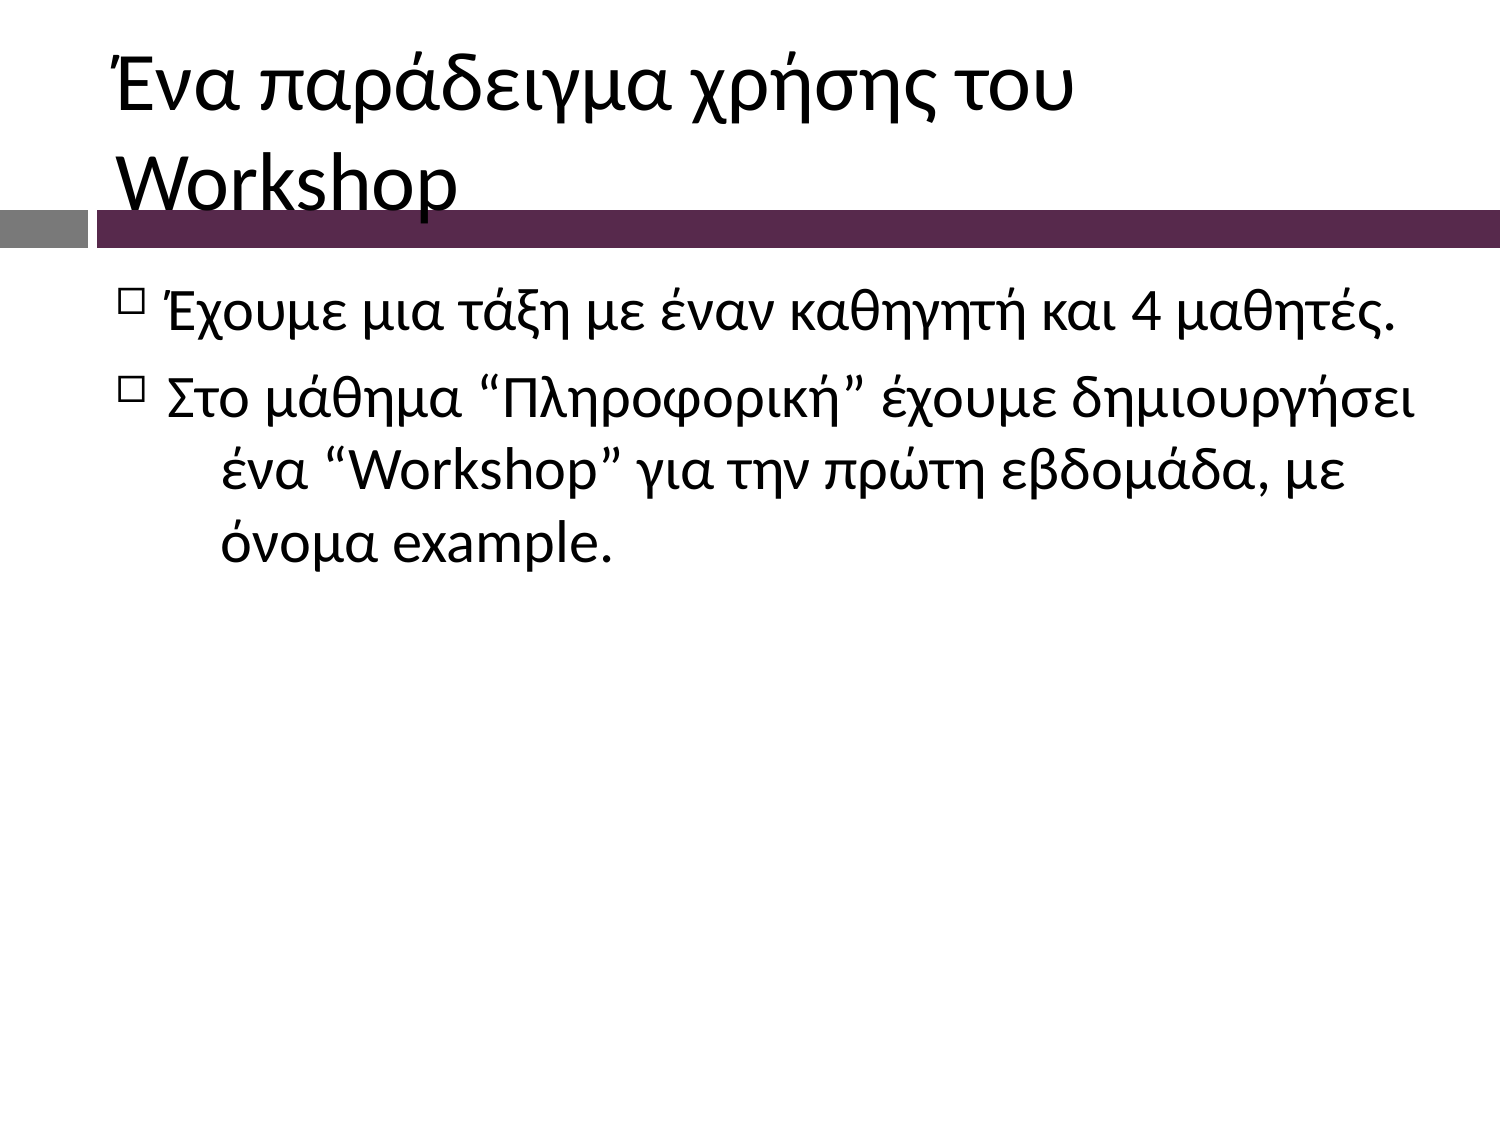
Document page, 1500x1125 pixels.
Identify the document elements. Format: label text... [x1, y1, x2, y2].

title Ένα παράδειγμα χρήσης του Workshop [100, 19, 1438, 182]
list Έχουμε μια τάξη με έναν καθηγητή και 4 μαθητές. Στο μάθημα “Πληροφορική” έχουμε δημιουργήσει ένα “Workshop” για την πρώτη εβδομάδα, με όνομα example. [100, 262, 1438, 1000]
